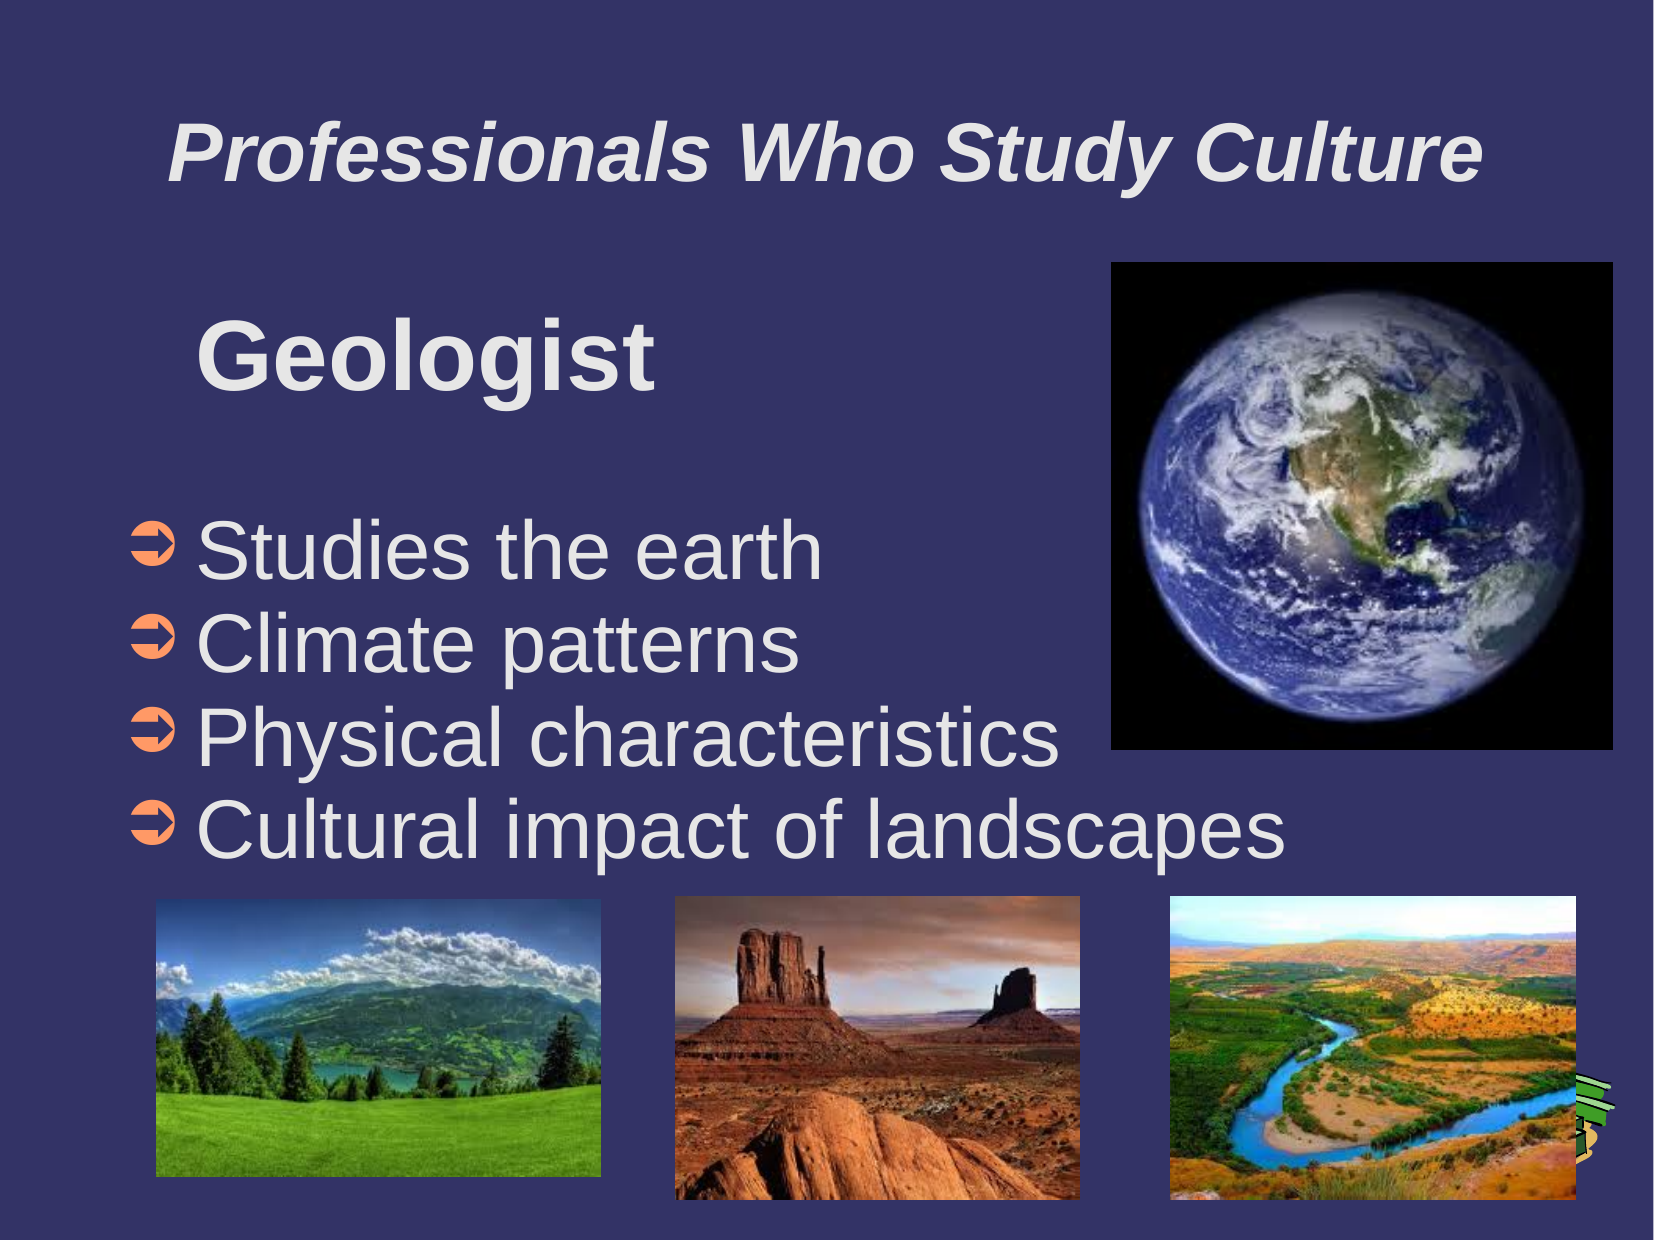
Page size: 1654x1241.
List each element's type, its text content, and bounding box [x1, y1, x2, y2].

picture [1111, 262, 1613, 751]
picture [156, 899, 601, 1177]
title Professionals Who Study Culture [82, 49, 1571, 257]
picture [675, 896, 1080, 1201]
picture [1170, 896, 1576, 1201]
list Geologist Studies the earth Climate patterns Physical characteristics Cultural impact of landscapes [112, 300, 1570, 1147]
